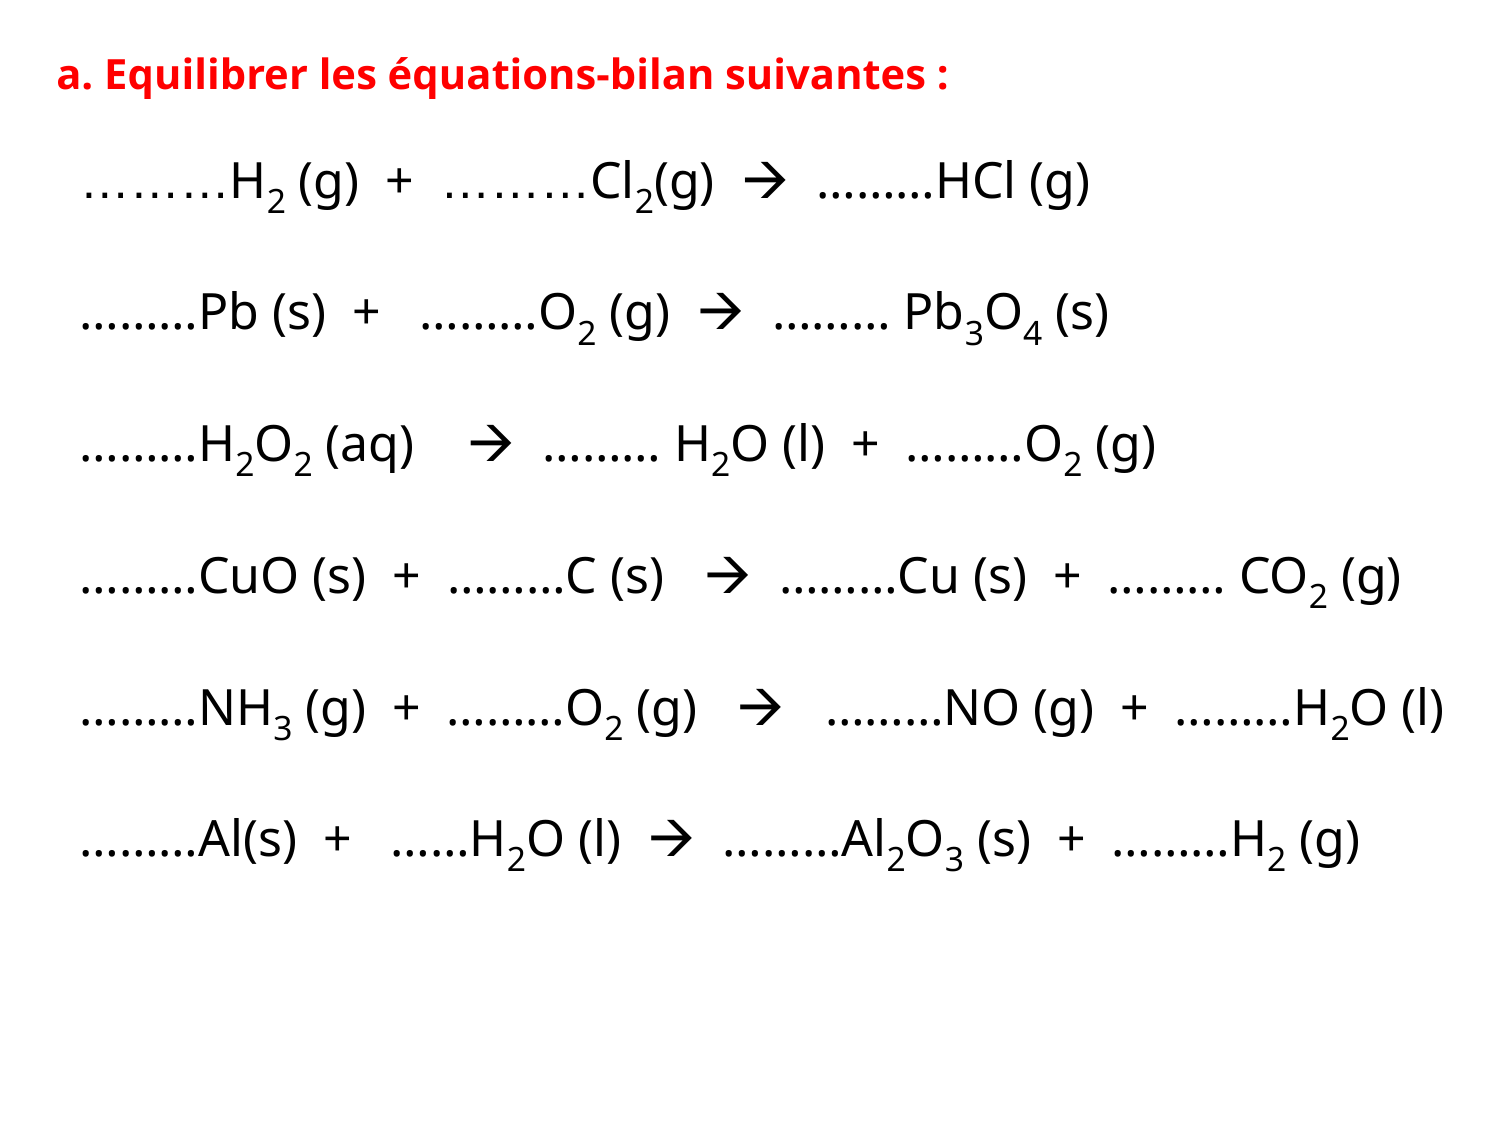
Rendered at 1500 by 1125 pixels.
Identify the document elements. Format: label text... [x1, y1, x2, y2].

text_box ………H2 (g) + ………Cl2(g)  ………HCl (g) ………Pb (s) + ………O2 (g)  ……… Pb3O4 (s) ………H2O2 (aq)  ……… H2O (l) + ………O2 (g) ………CuO (s) + ………C (s)  ………Cu (s) + ……… CO2 (g) ………NH3 (g) + ………O2 (g)  ………NO (g) + ………H2O (l) ………Al(s) + ……H2O (l)  ………Al2O3 (s) + ………H2 (g) [65, 141, 1460, 886]
text_box a. Equilibrer les équations-bilan suivantes : [41, 40, 965, 106]
